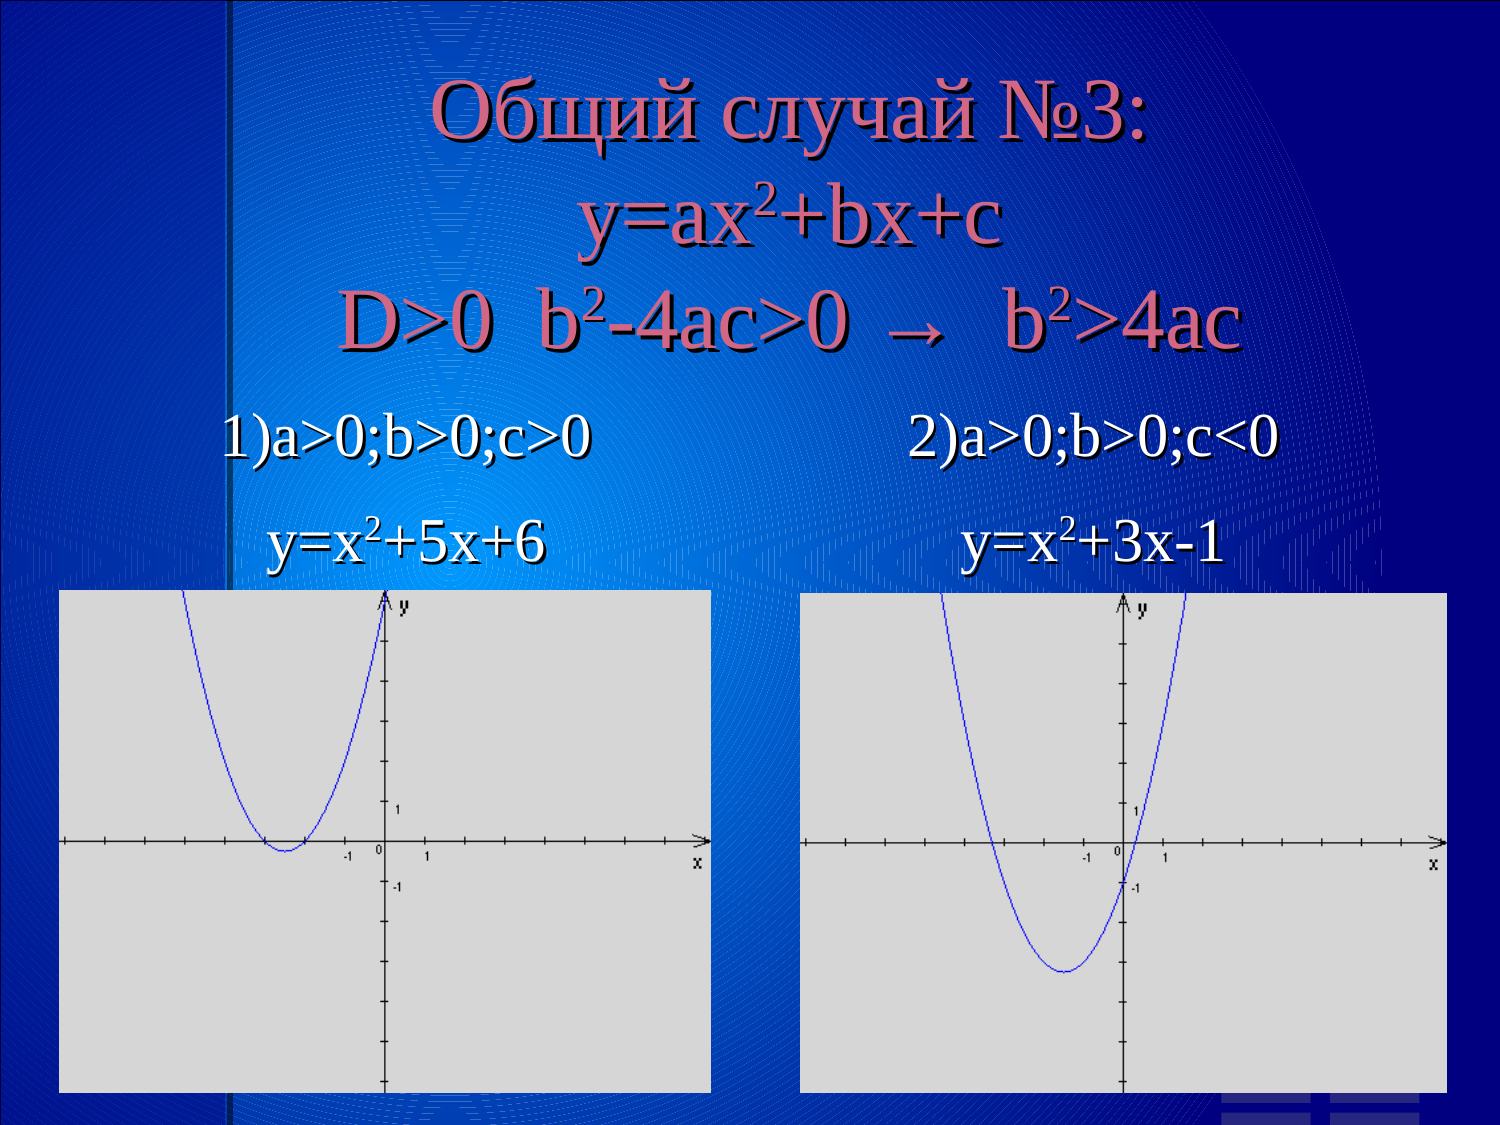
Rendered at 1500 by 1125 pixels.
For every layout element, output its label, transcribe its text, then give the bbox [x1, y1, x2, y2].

list 2)a>0;b>0;c<0 y=x2+3x-1 [762, 282, 1425, 1025]
picture [800, 593, 1447, 1093]
list 1)a>0;b>0;c>0 y=x2+5x+6 [75, 282, 738, 1025]
title Общий случай №3: y=ax2+bx+c D>0 b2-4ac>0 → b2>4ac [75, 43, 1425, 384]
picture [59, 590, 711, 1093]
